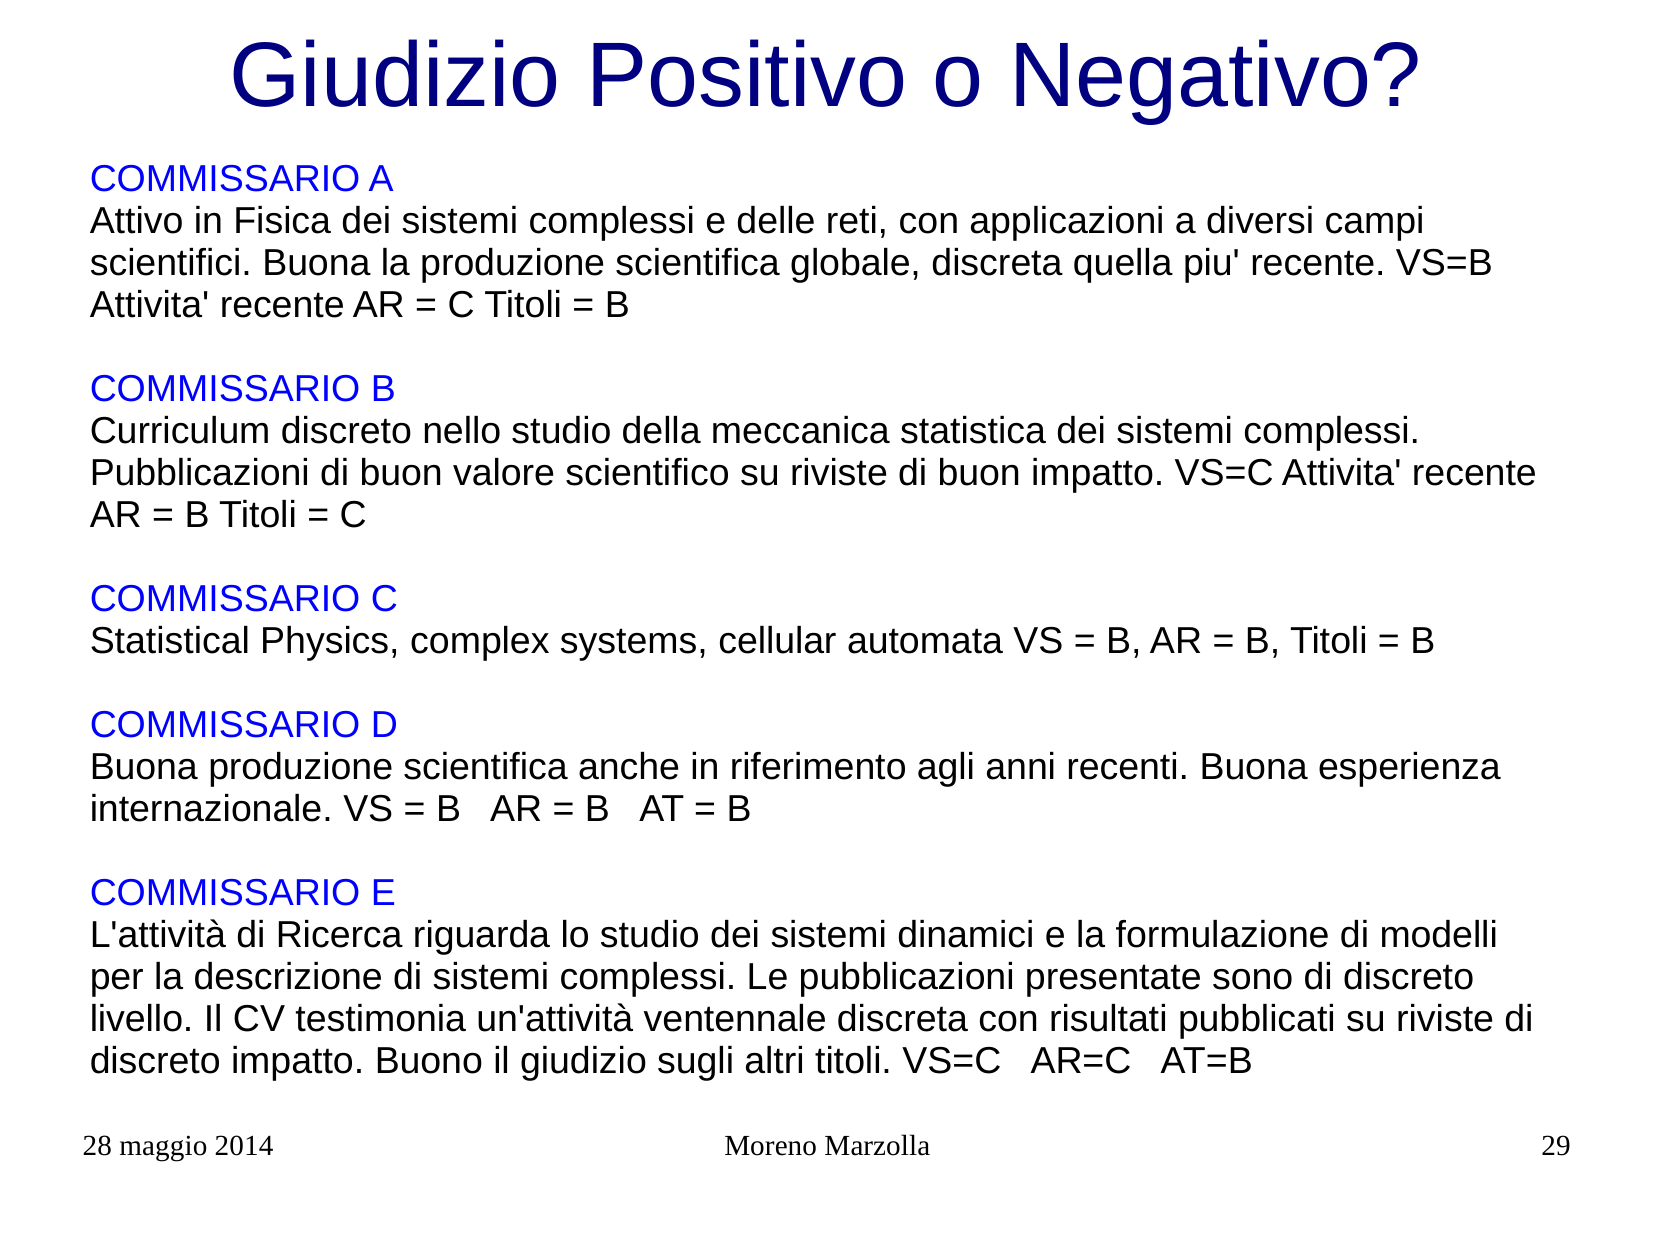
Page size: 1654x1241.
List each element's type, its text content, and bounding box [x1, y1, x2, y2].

title Giudizio Positivo o Negativo? [82, 0, 1571, 150]
text_box COMMISSARIO A Attivo in Fisica dei sistemi complessi e delle reti, con applicazioni a diversi campi scientifici. Buona la produzione scientifica globale, discreta quella piu' recente. VS=B Attivita' recente AR = C Titoli = B COMMISSARIO B Curriculum discreto nello studio della meccanica statistica dei sistemi complessi. Pubblicazioni di buon valore scientifico su riviste di buon impatto. VS=C Attivita' recente AR = B Titoli = C COMMISSARIO C Statistical Physics, complex systems, cellular automata VS = B, AR = B, Titoli = B COMMISSARIO D Buona produzione scientifica anche in riferimento agli anni recenti. Buona esperienza internazionale. VS = B AR = B AT = B COMMISSARIO E L'attività di Ricerca riguarda lo studio dei sistemi dinamici e la formulazione di modelli per la descrizione di sistemi complessi. Le pubblicazioni presentate sono di discreto livello. Il CV testimonia un'attività ventennale discreta con risultati pubblicati su riviste di discreto impatto. Buono il giudizio sugli altri titoli. VS=C AR=C AT=B [75, 150, 1576, 1131]
